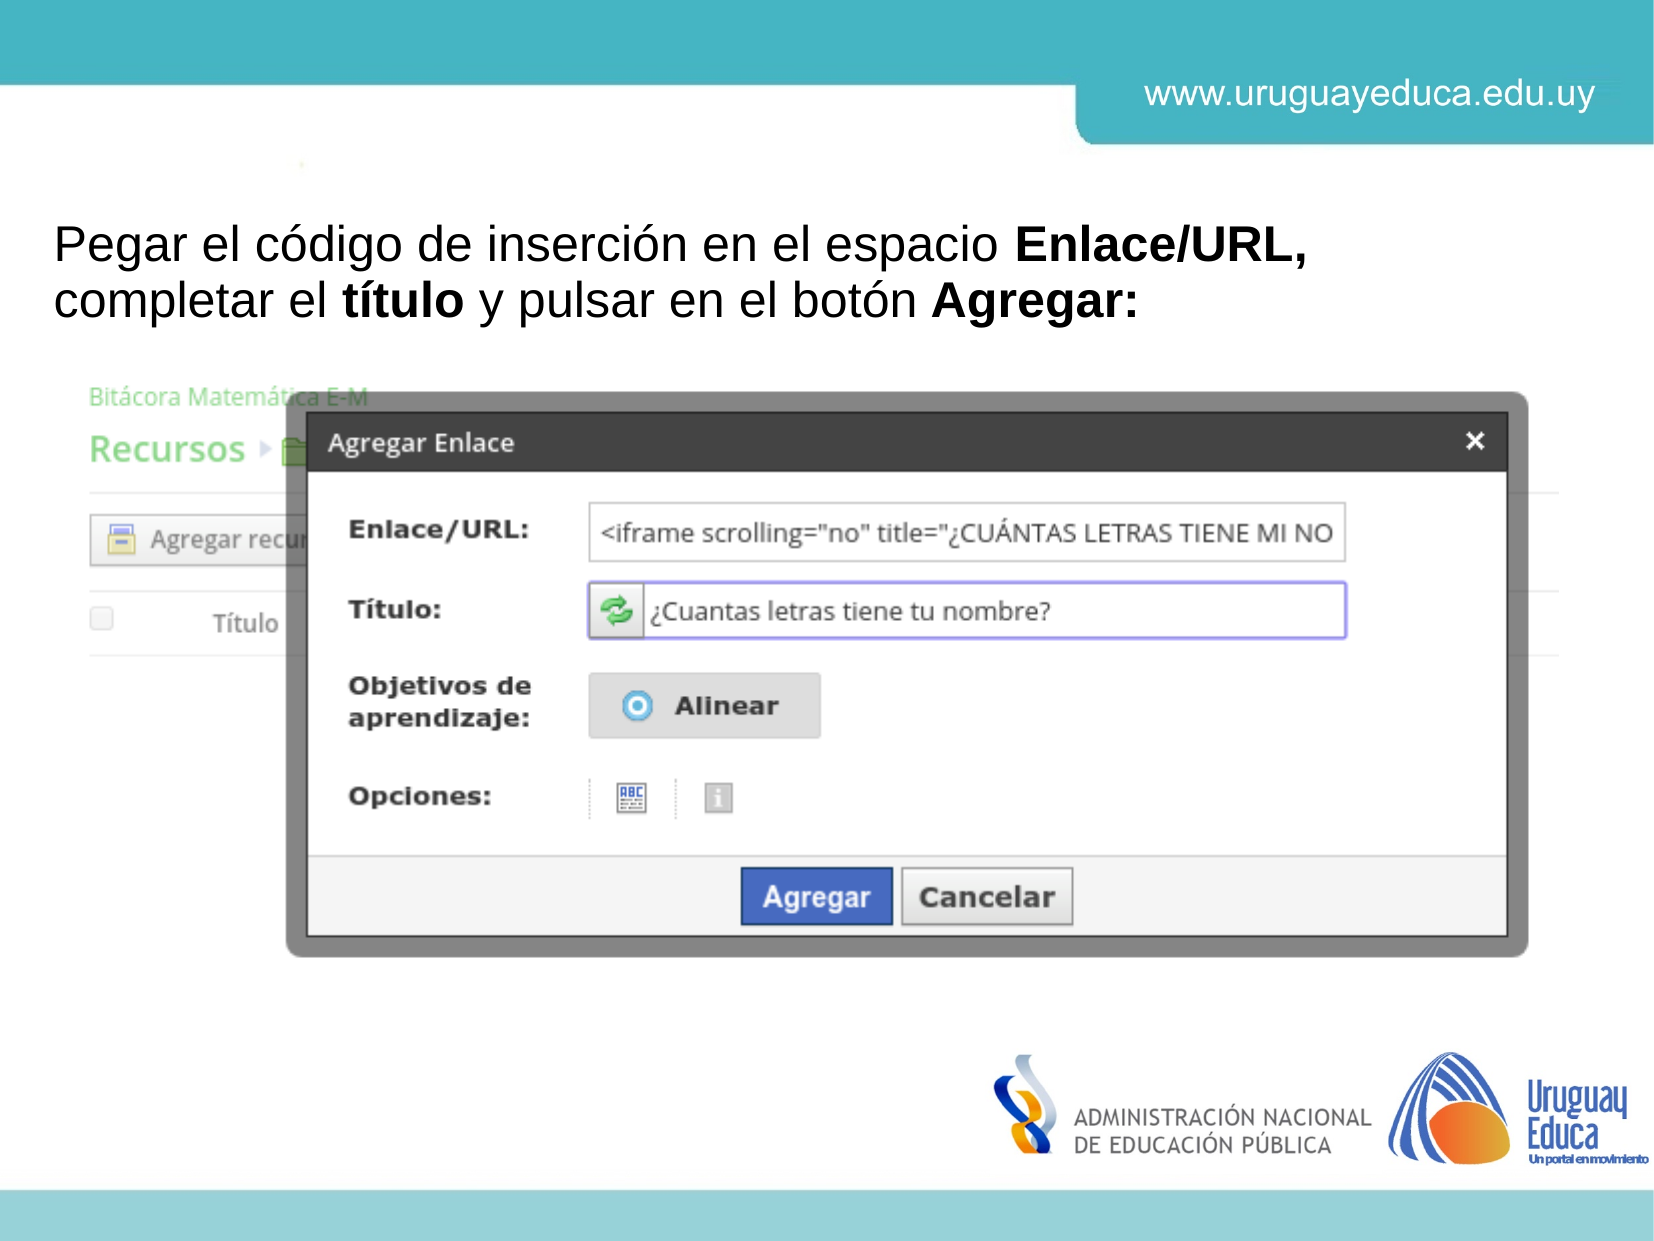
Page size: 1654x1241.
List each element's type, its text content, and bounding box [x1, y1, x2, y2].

title Pegar el código de inserción en el espacio Enlace/URL, completar el título y pulsar en el botón Agregar: [53, 24, 1595, 520]
picture [0, 0, 1654, 1241]
